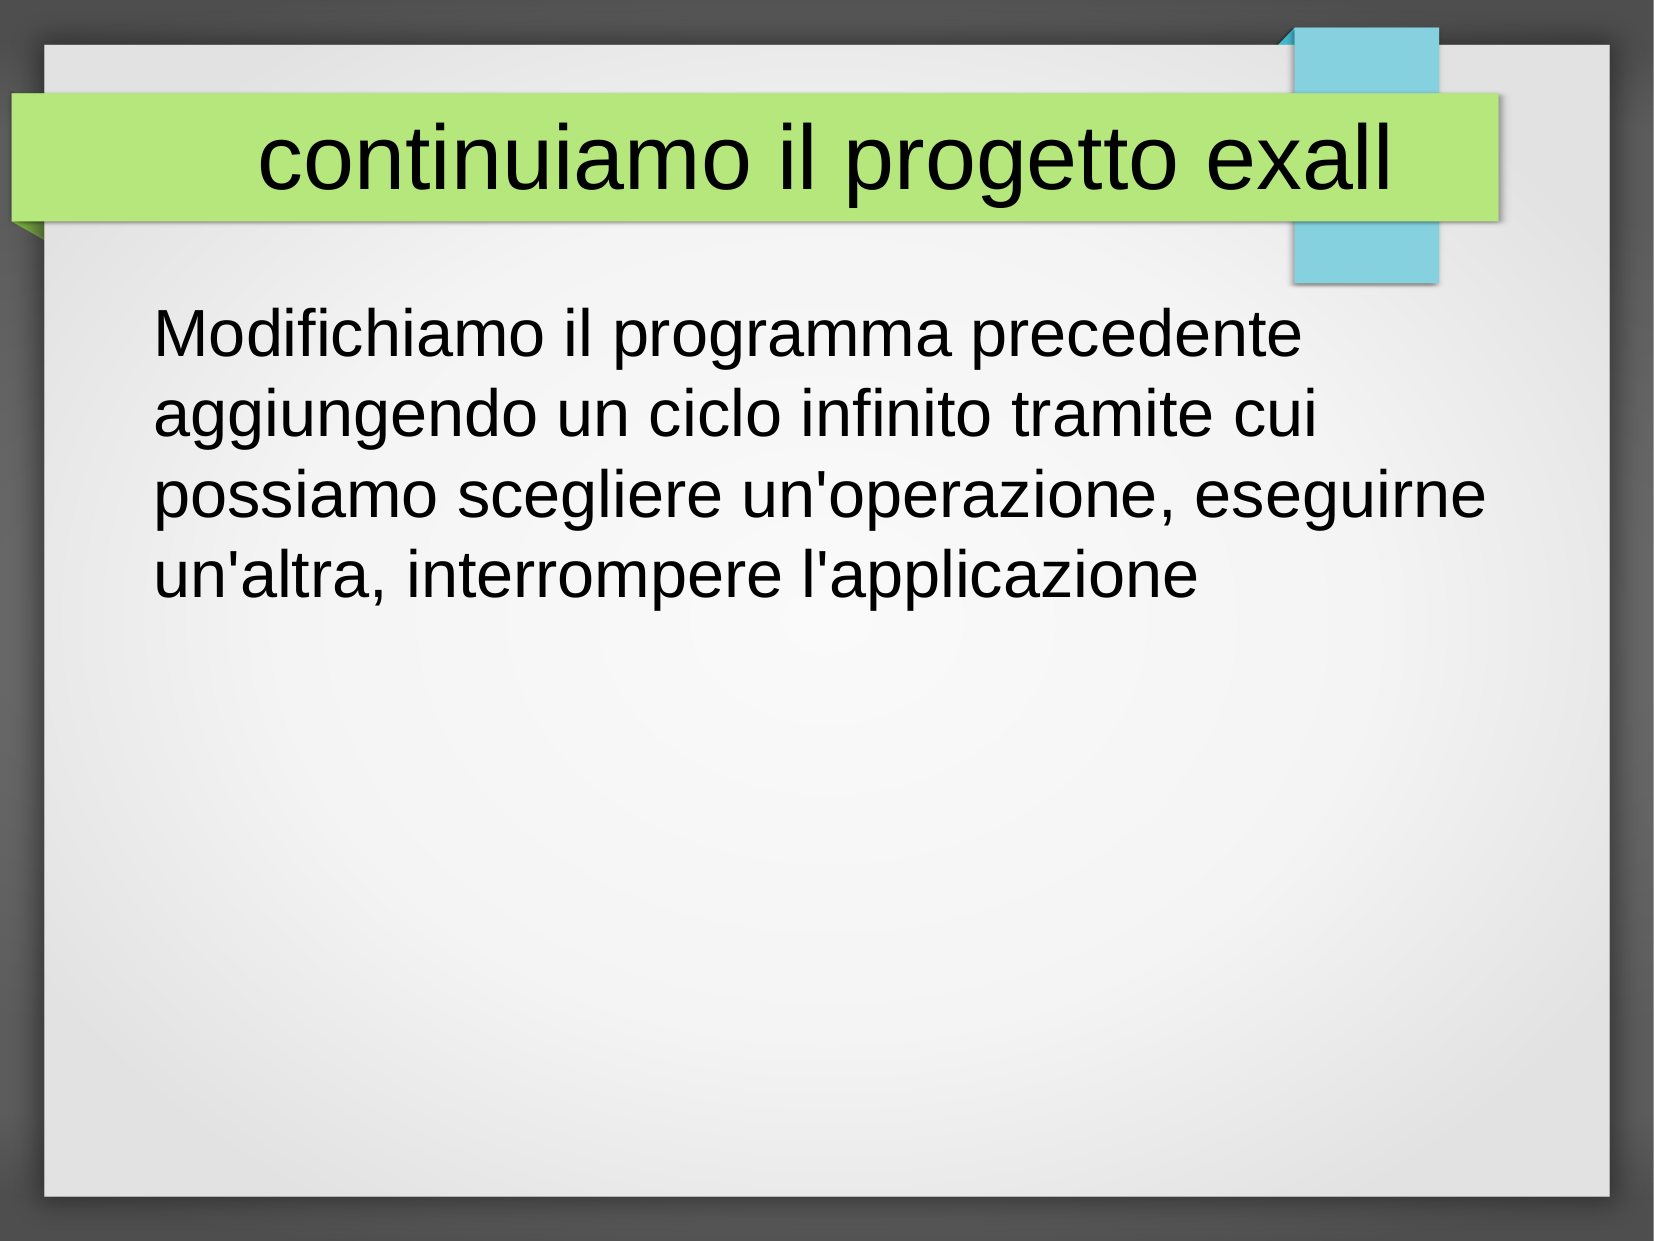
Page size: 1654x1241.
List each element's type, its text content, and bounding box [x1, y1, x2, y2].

picture [0, 0, 1654, 1241]
title continuiamo il progetto exall [82, 49, 1571, 257]
list Modifichiamo il programma precedente aggiungendo un ciclo infinito tramite cui possiamo scegliere un'operazione, eseguirne un'altra, interrompere l'applicazione [82, 290, 1571, 1010]
